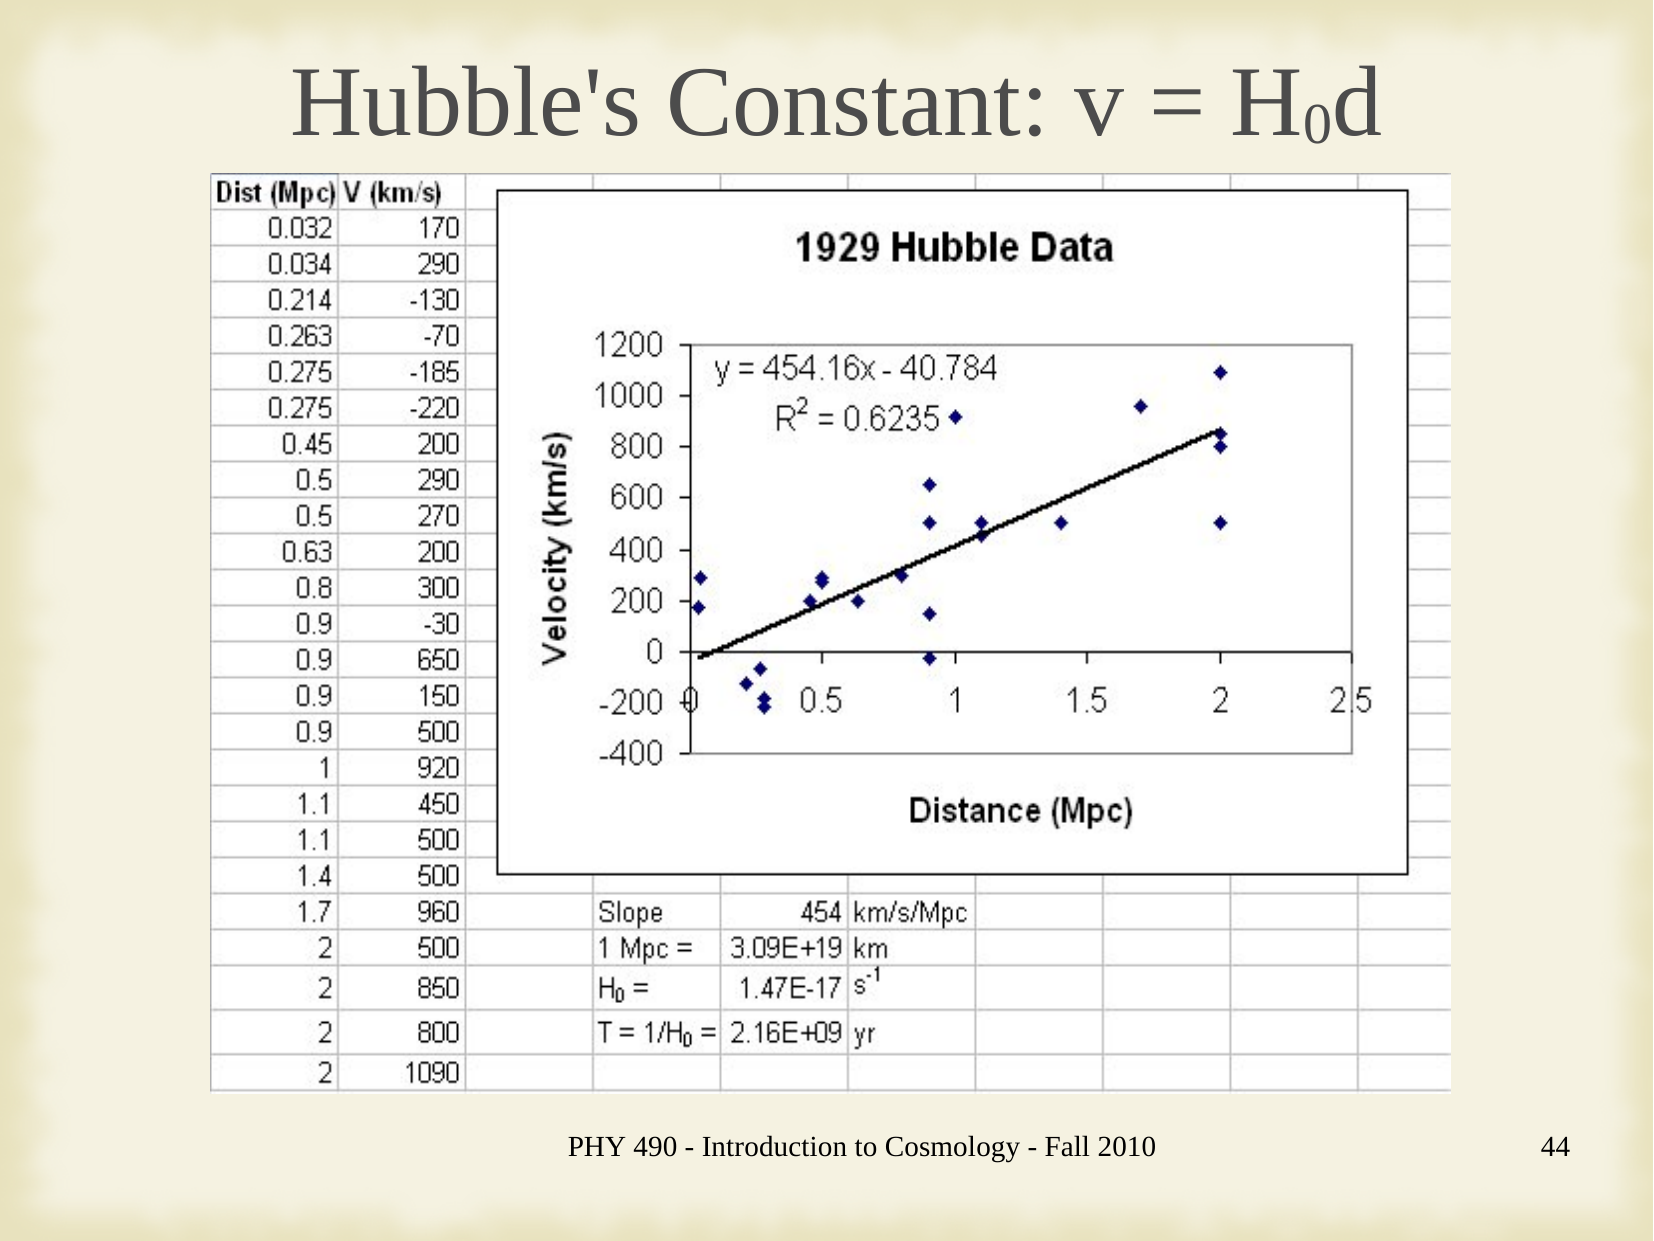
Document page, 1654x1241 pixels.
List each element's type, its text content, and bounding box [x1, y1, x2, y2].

text_box Hubble's Constant: v = H0d [92, 22, 1581, 181]
picture [0, 0, 1653, 1241]
